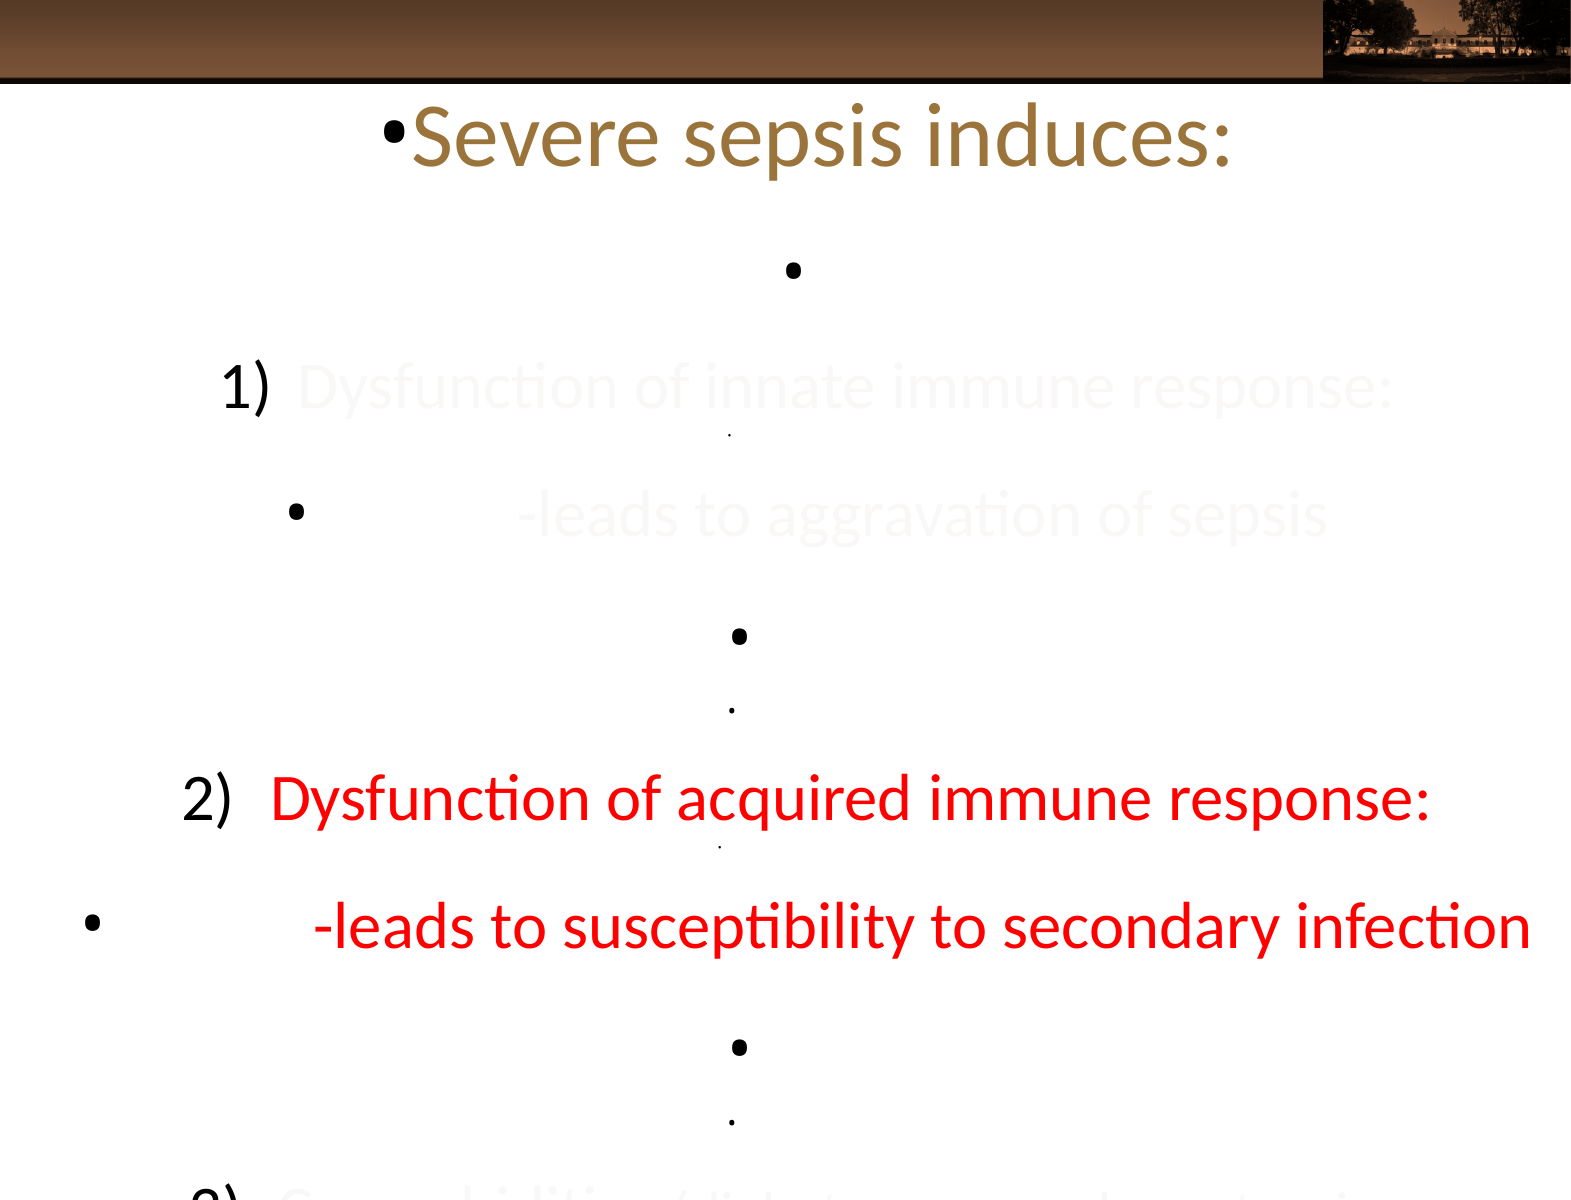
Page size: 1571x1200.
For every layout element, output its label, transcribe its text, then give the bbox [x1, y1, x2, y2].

text_box Severe sepsis induces: Dysfunction of innate immune response: -leads to aggravation of sepsis Dysfunction of acquired immune response: -leads to susceptibility to secondary infection Comorbidities (diabetes, cancer, hypertension, atherosclerosis, pre-existing immunosuppression): , -leads to aggravation of sepsis [43, 84, 1571, 1200]
picture [0, 0, 1571, 84]
